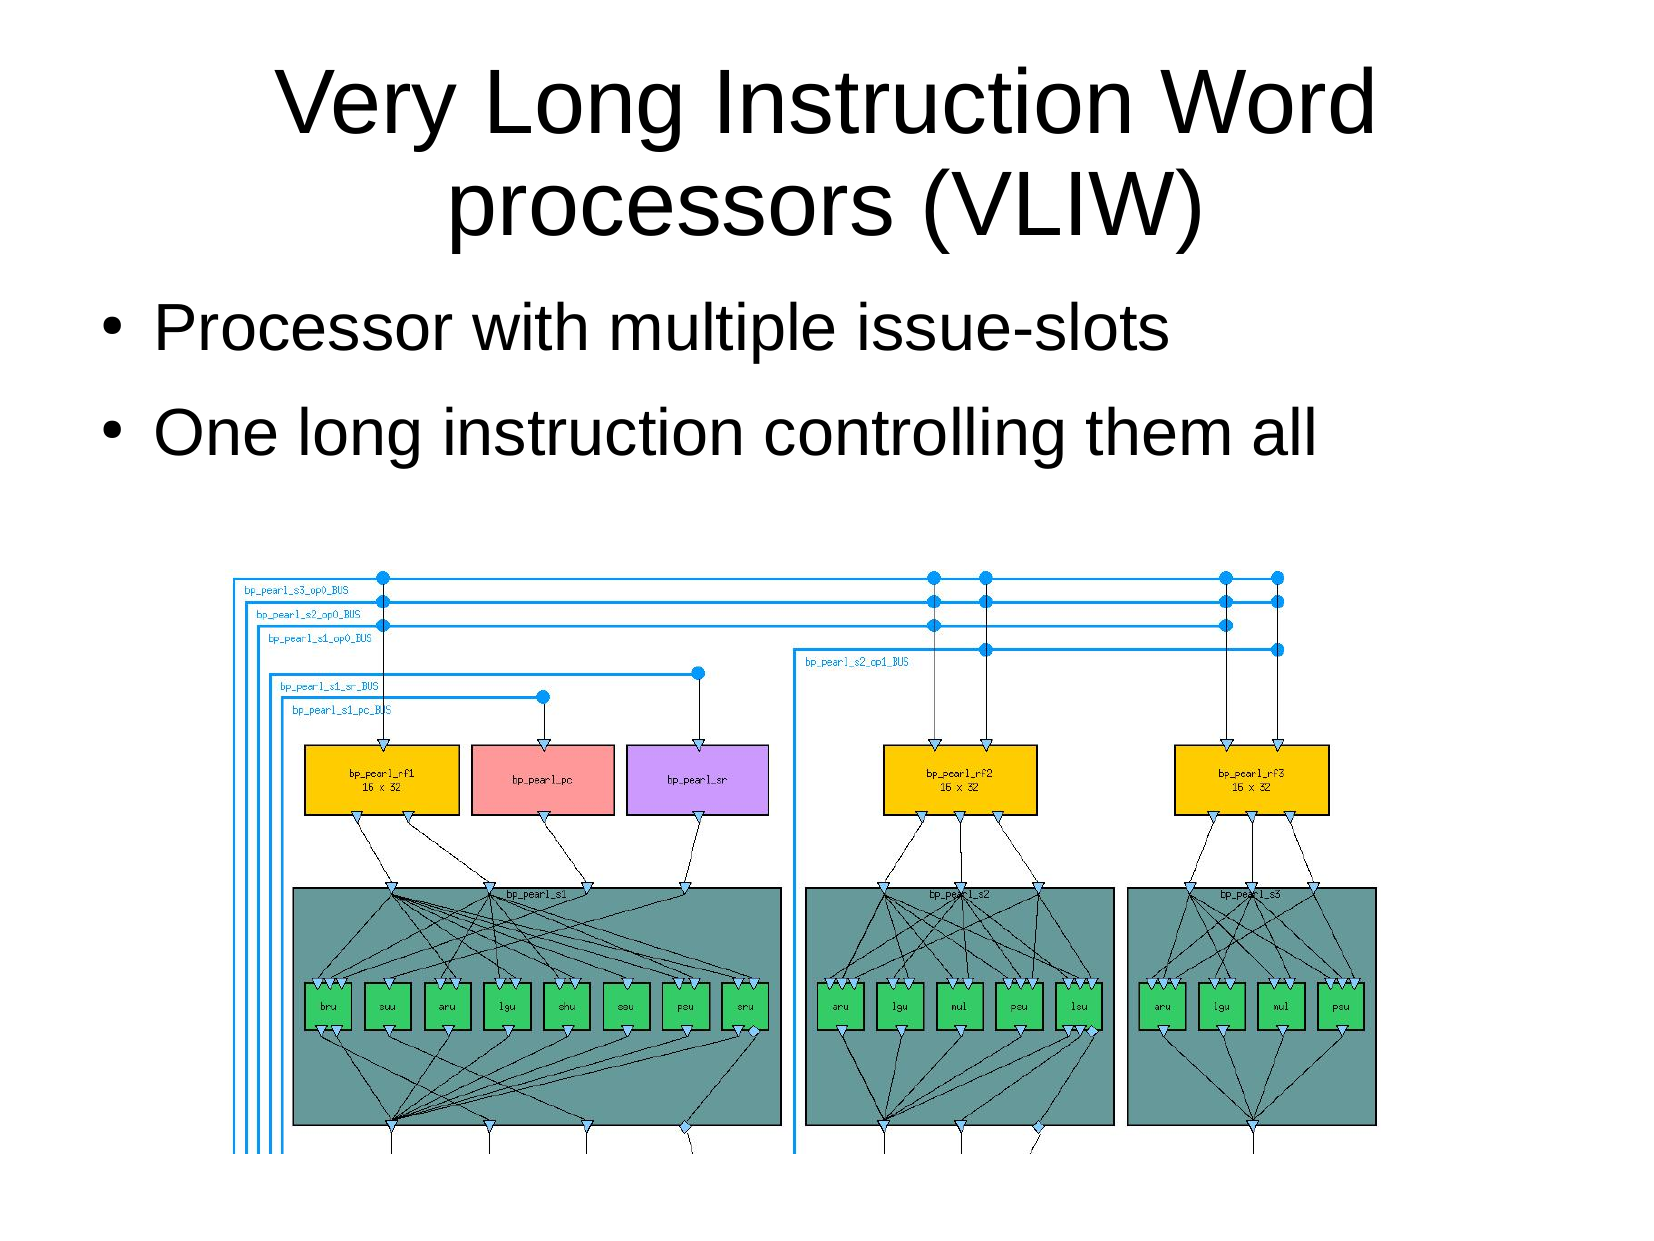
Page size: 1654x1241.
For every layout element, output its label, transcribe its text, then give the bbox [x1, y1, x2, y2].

list Processor with multiple issue-slots One long instruction controlling them all [82, 290, 1538, 1010]
picture [225, 569, 1381, 1155]
title Very Long Instruction Word processors (VLIW) [82, 49, 1571, 257]
